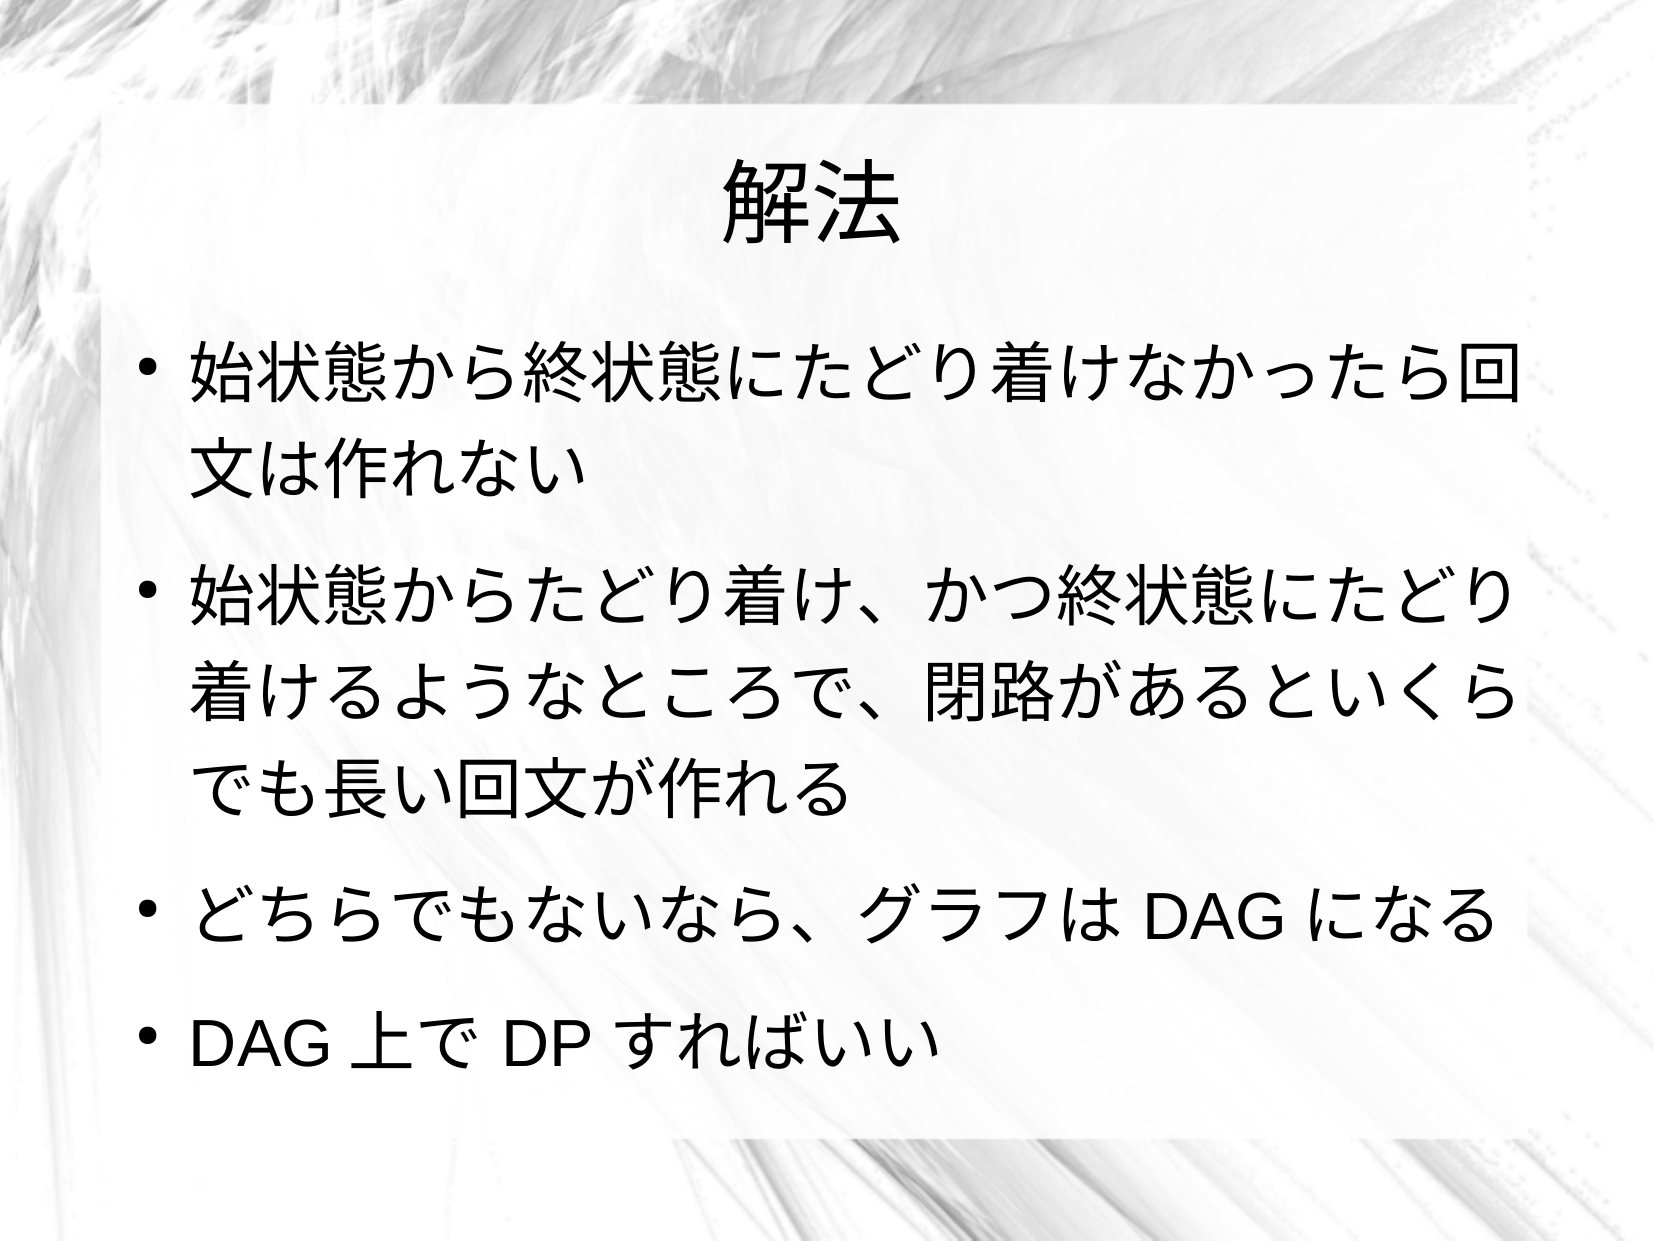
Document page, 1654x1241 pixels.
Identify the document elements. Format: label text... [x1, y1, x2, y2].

title 解法 [118, 112, 1506, 281]
picture [0, 0, 1654, 1241]
list 始状態から終状態にたどり着けなかったら回文は作れない 始状態からたどり着け、かつ終状態にたどり着けるようなところで、閉路があるといくらでも長い回文が作れる どちらでもないなら、グラフはDAGになる DAG上でDPすればいい [118, 319, 1571, 1139]
